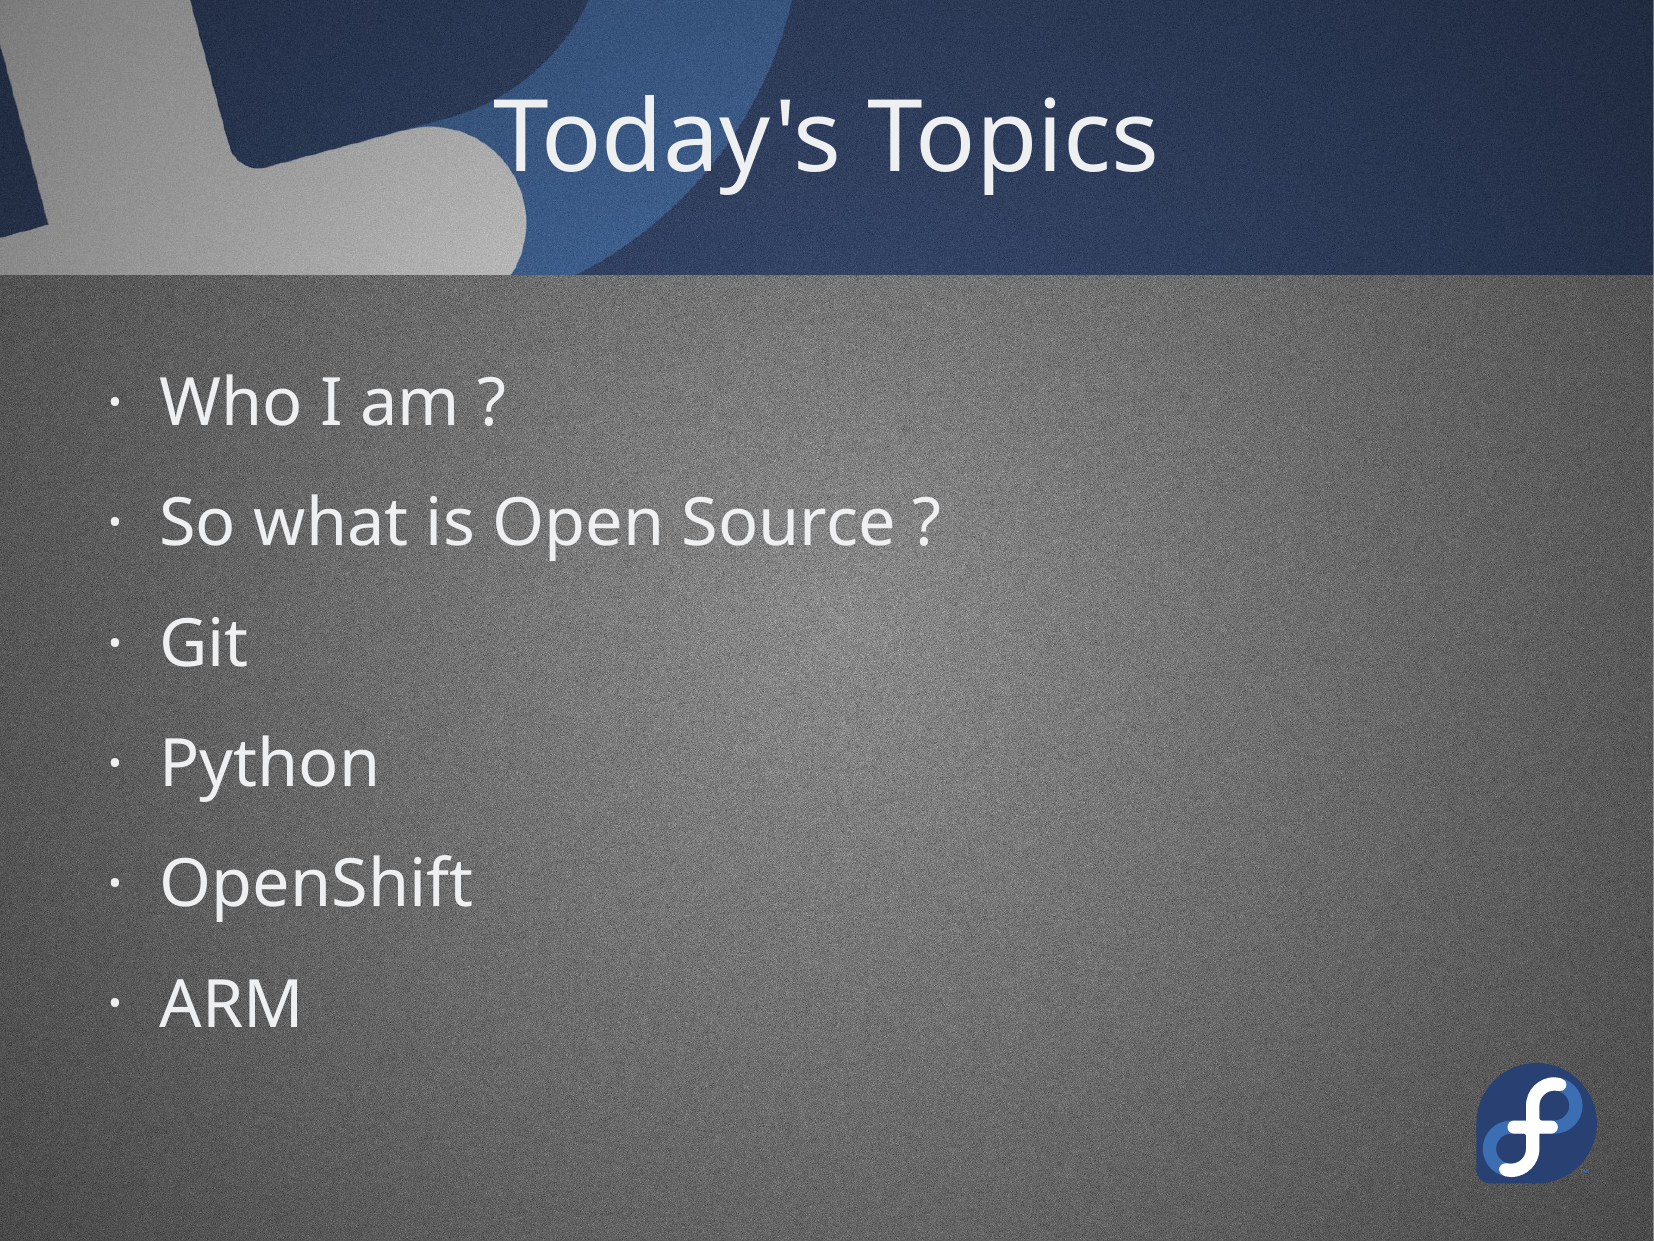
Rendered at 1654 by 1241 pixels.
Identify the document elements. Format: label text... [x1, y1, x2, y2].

title Today's Topics [88, 29, 1565, 237]
picture [0, 0, 1654, 1241]
list Who I am ? So what is Open Source ? Git Python OpenShift ARM [88, 354, 1565, 1063]
